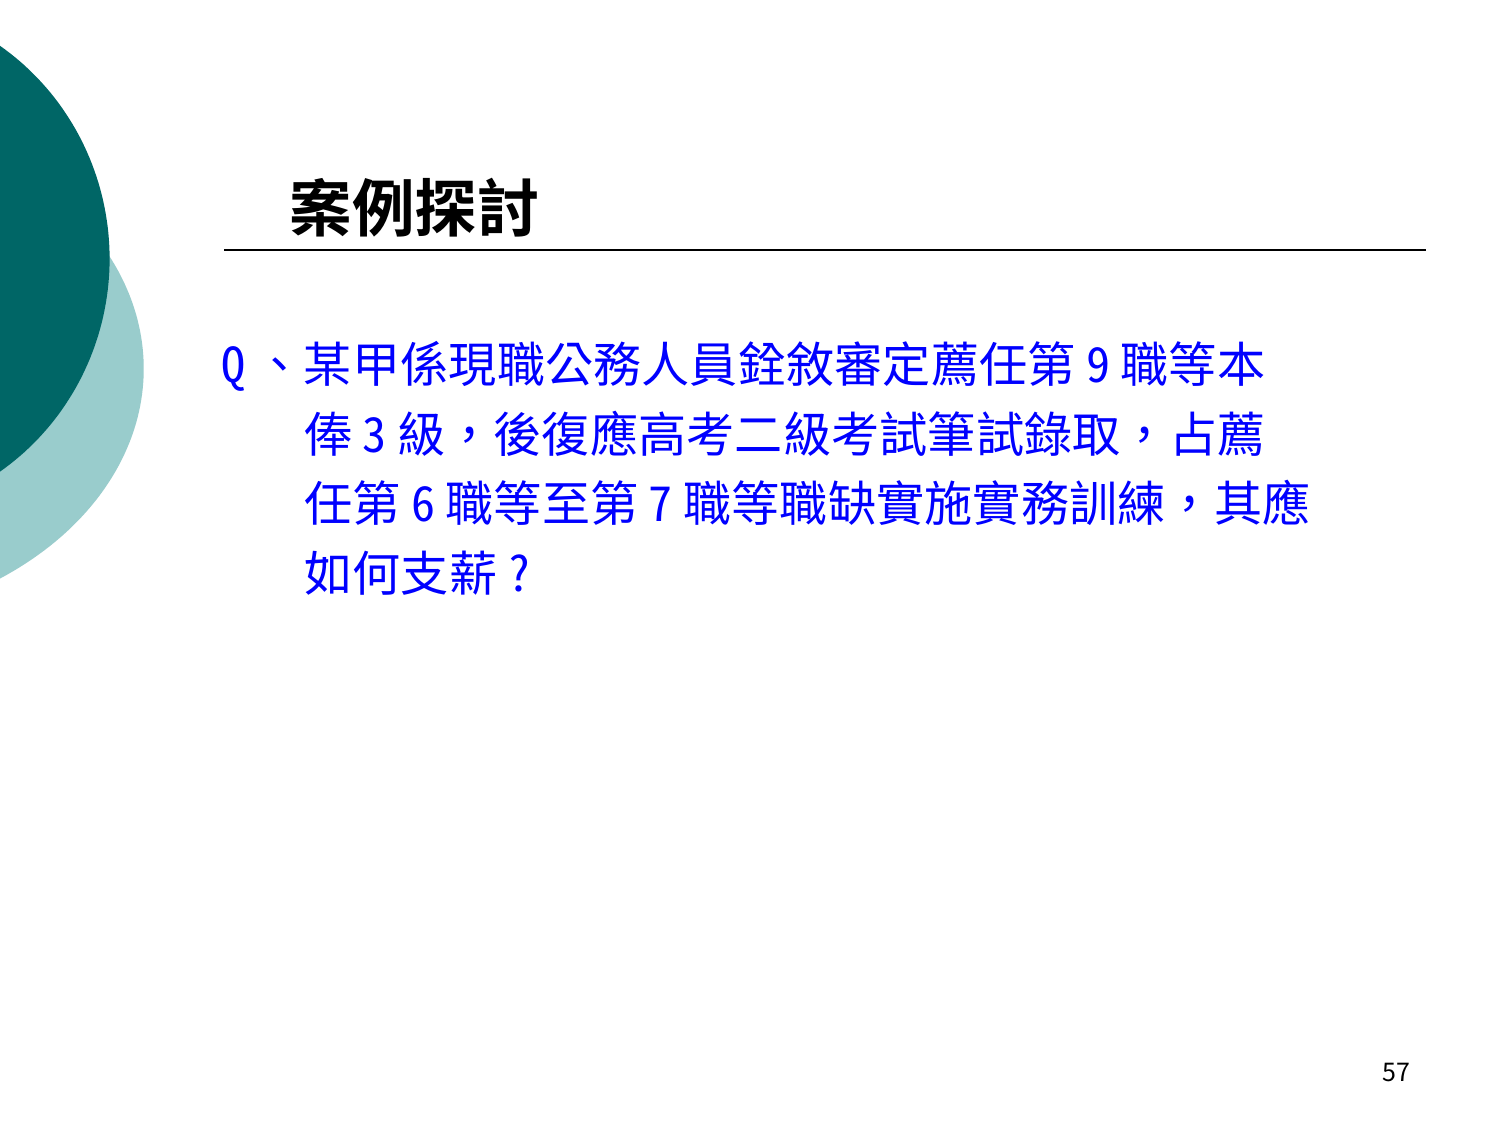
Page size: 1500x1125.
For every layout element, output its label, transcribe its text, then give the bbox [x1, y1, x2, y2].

text_box 案例探討 [230, 160, 599, 252]
list Q、某甲係現職公務人員銓敘審定薦任第9職等本 俸3級，後復應高考二級考試筆試錄取，占薦 任第6職等至第7職等職缺實施實務訓練，其應 如何支薪? [206, 326, 1407, 740]
